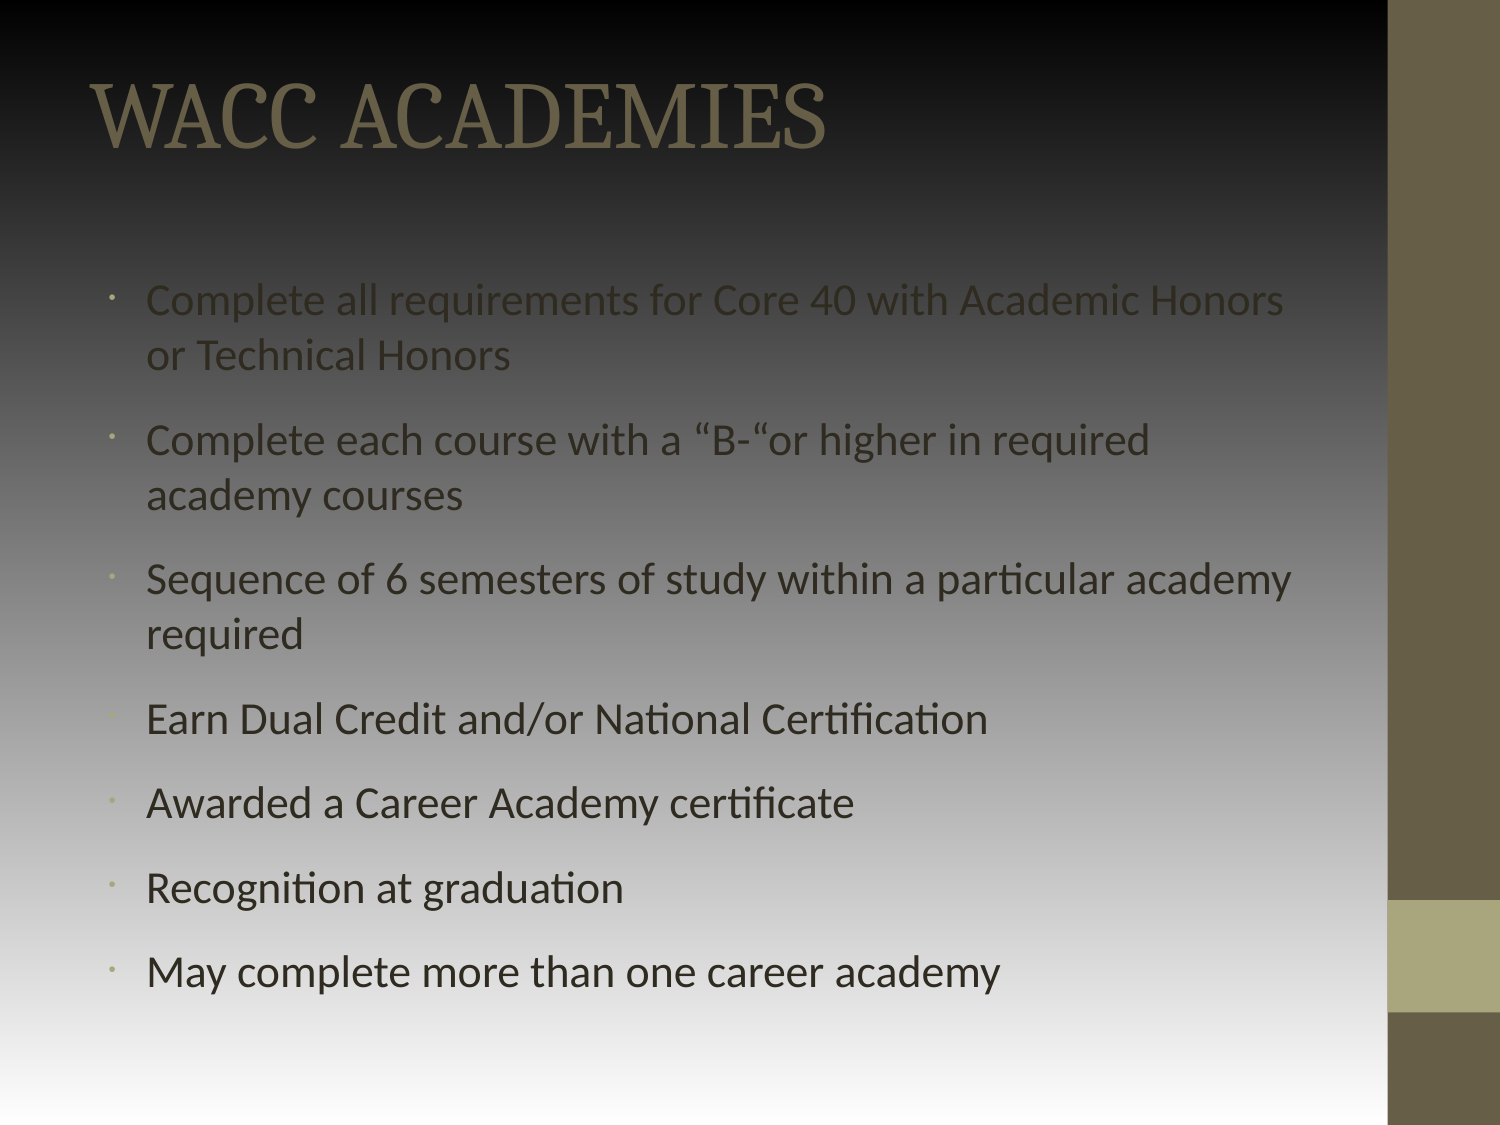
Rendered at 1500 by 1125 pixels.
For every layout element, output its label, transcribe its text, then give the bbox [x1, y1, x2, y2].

title WACC ACADEMIES [75, 45, 1325, 233]
list Complete all requirements for Core 40 with Academic Honors or Technical Honors Complete each course with a “B-“or higher in required academy courses Sequence of 6 semesters of study within a particular academy required Earn Dual Credit and/or National Certification Awarded a Career Academy certificate Recognition at graduation May complete more than one career academy [75, 262, 1325, 1050]
